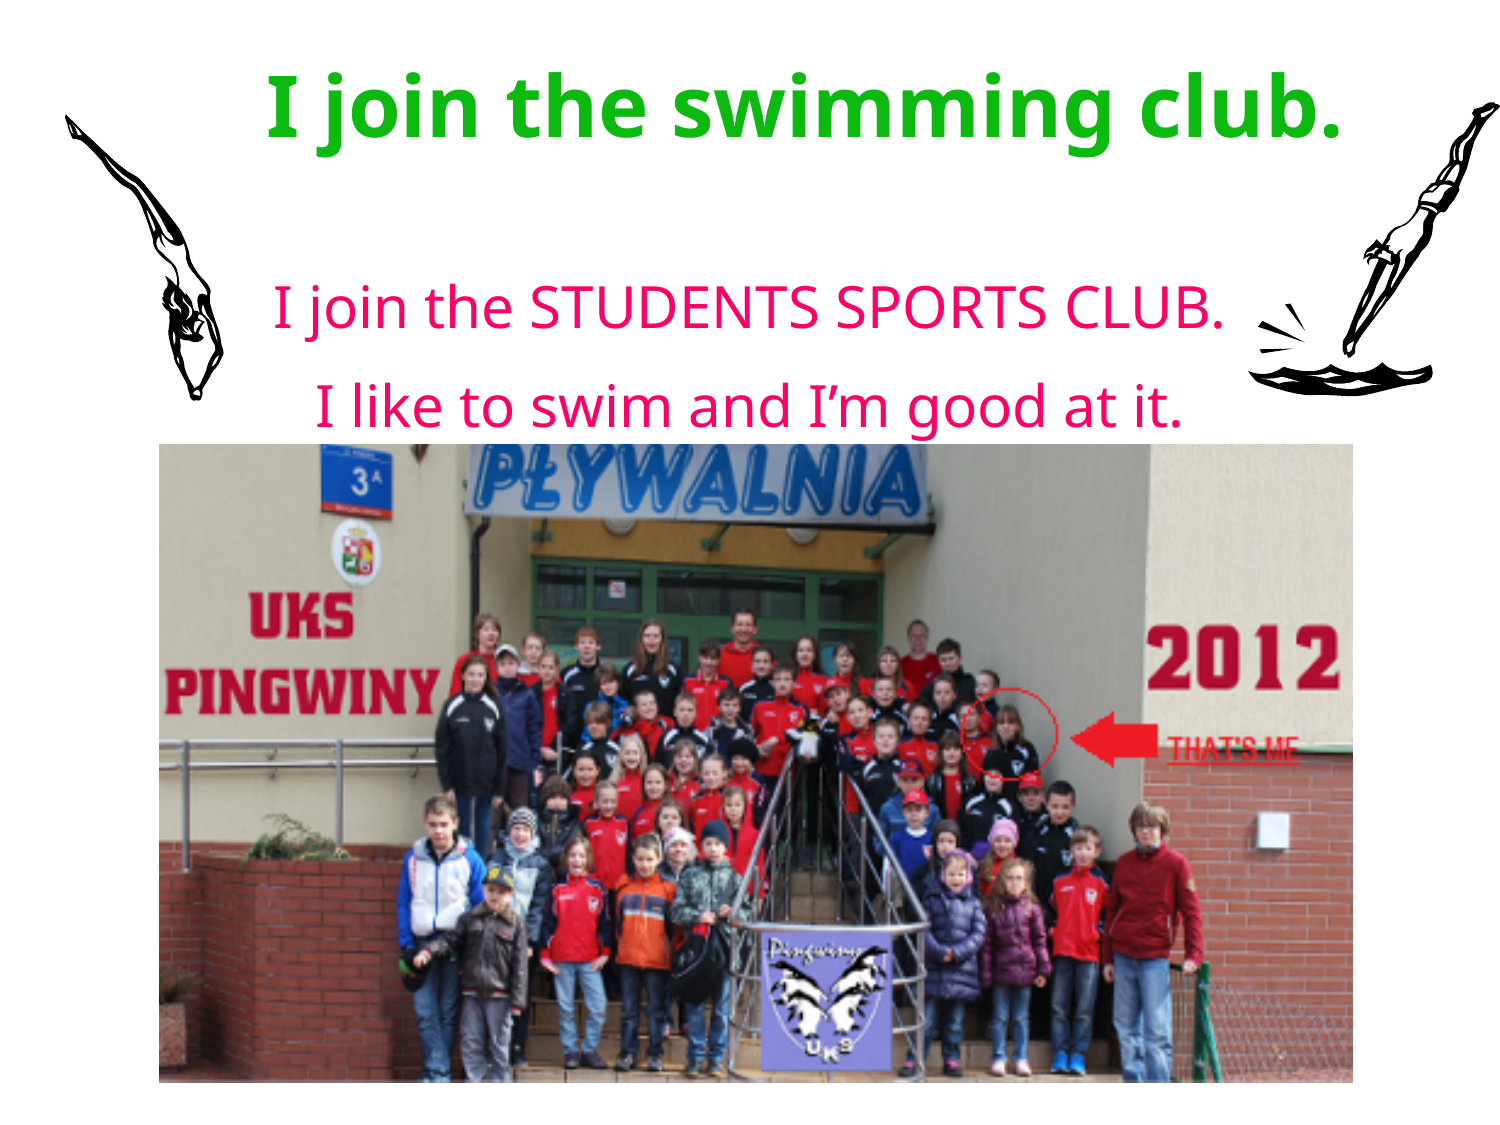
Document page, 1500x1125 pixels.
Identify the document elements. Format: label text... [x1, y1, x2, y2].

title I join the swimming club. [75, 45, 1425, 233]
picture [1248, 101, 1500, 397]
list I join the STUDENTS SPORTS CLUB. I like to swim and I’m good at it. [75, 262, 1425, 468]
picture [64, 113, 224, 401]
picture [159, 444, 1353, 1083]
